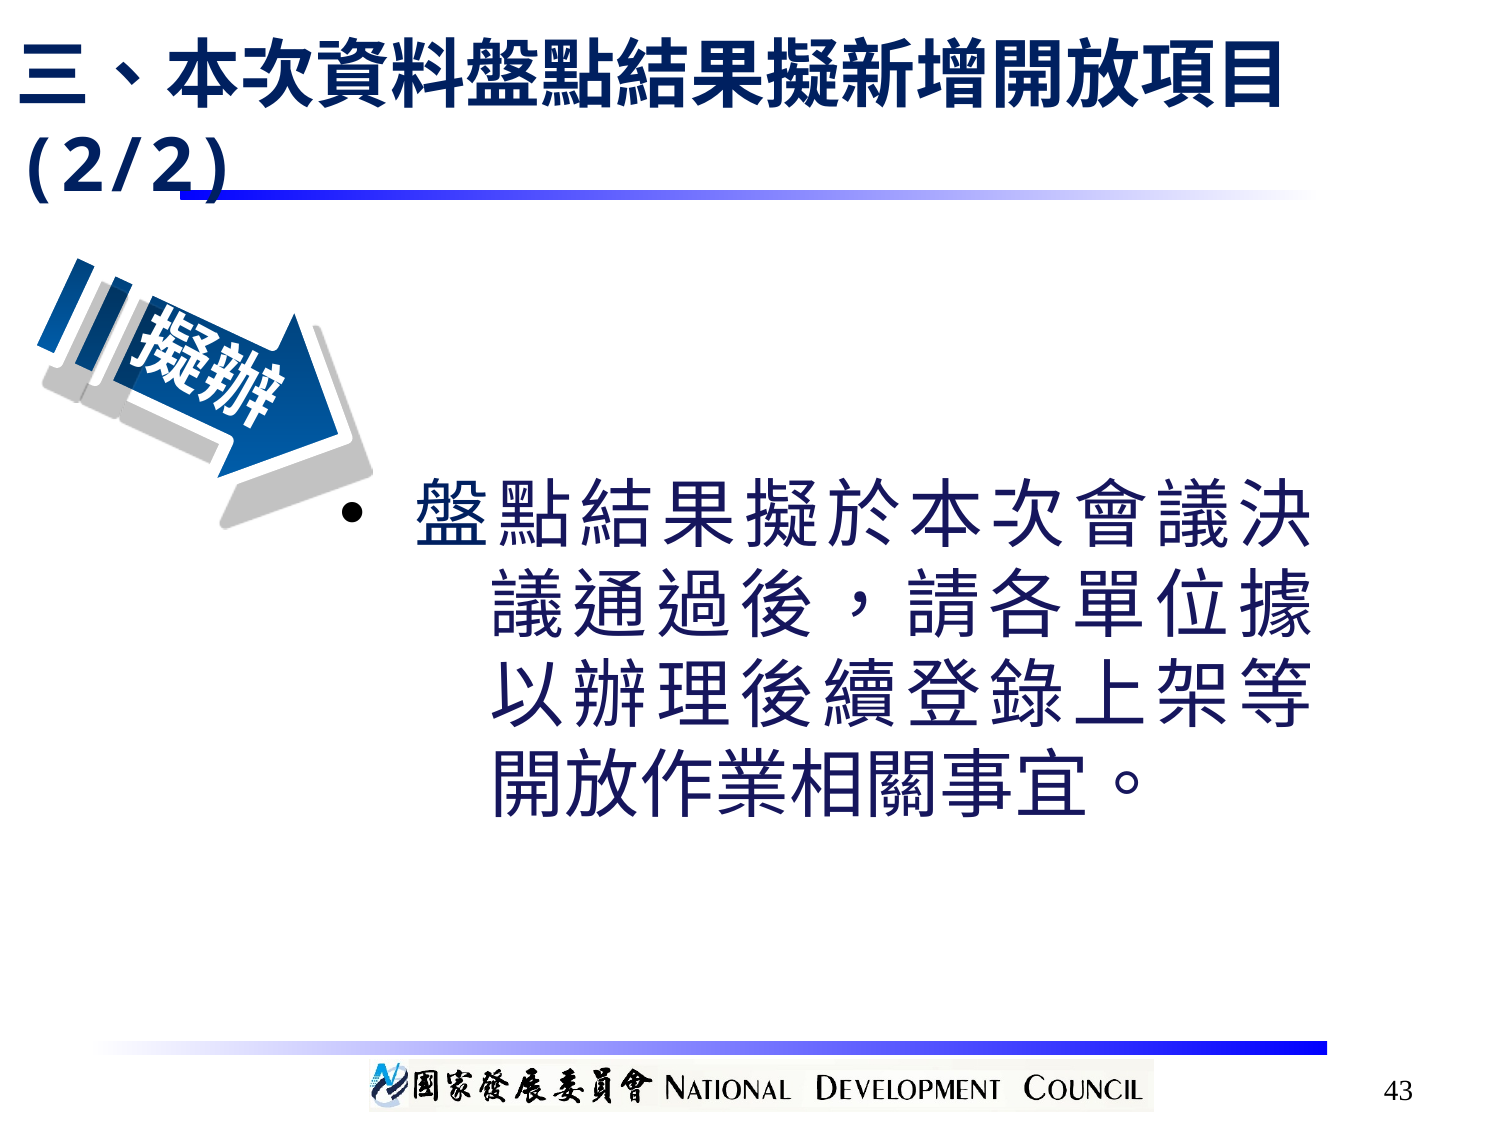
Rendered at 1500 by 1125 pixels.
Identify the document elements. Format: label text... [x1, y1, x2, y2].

text_box [104, 370, 347, 490]
text_box [28, 249, 104, 362]
text_box 三、本次資料盤點結果擬新增開放項目(2/2) [0, 19, 1495, 153]
text_box 盤點結果擬於本次會議決議通過後，請各單位據以辦理後續登錄上架等開放作業相關事宜。 [325, 459, 1329, 834]
text_box [66, 267, 142, 380]
text_box [274, 296, 320, 364]
text_box 43 [1368, 1063, 1485, 1100]
text_box 擬辦 [105, 276, 324, 461]
